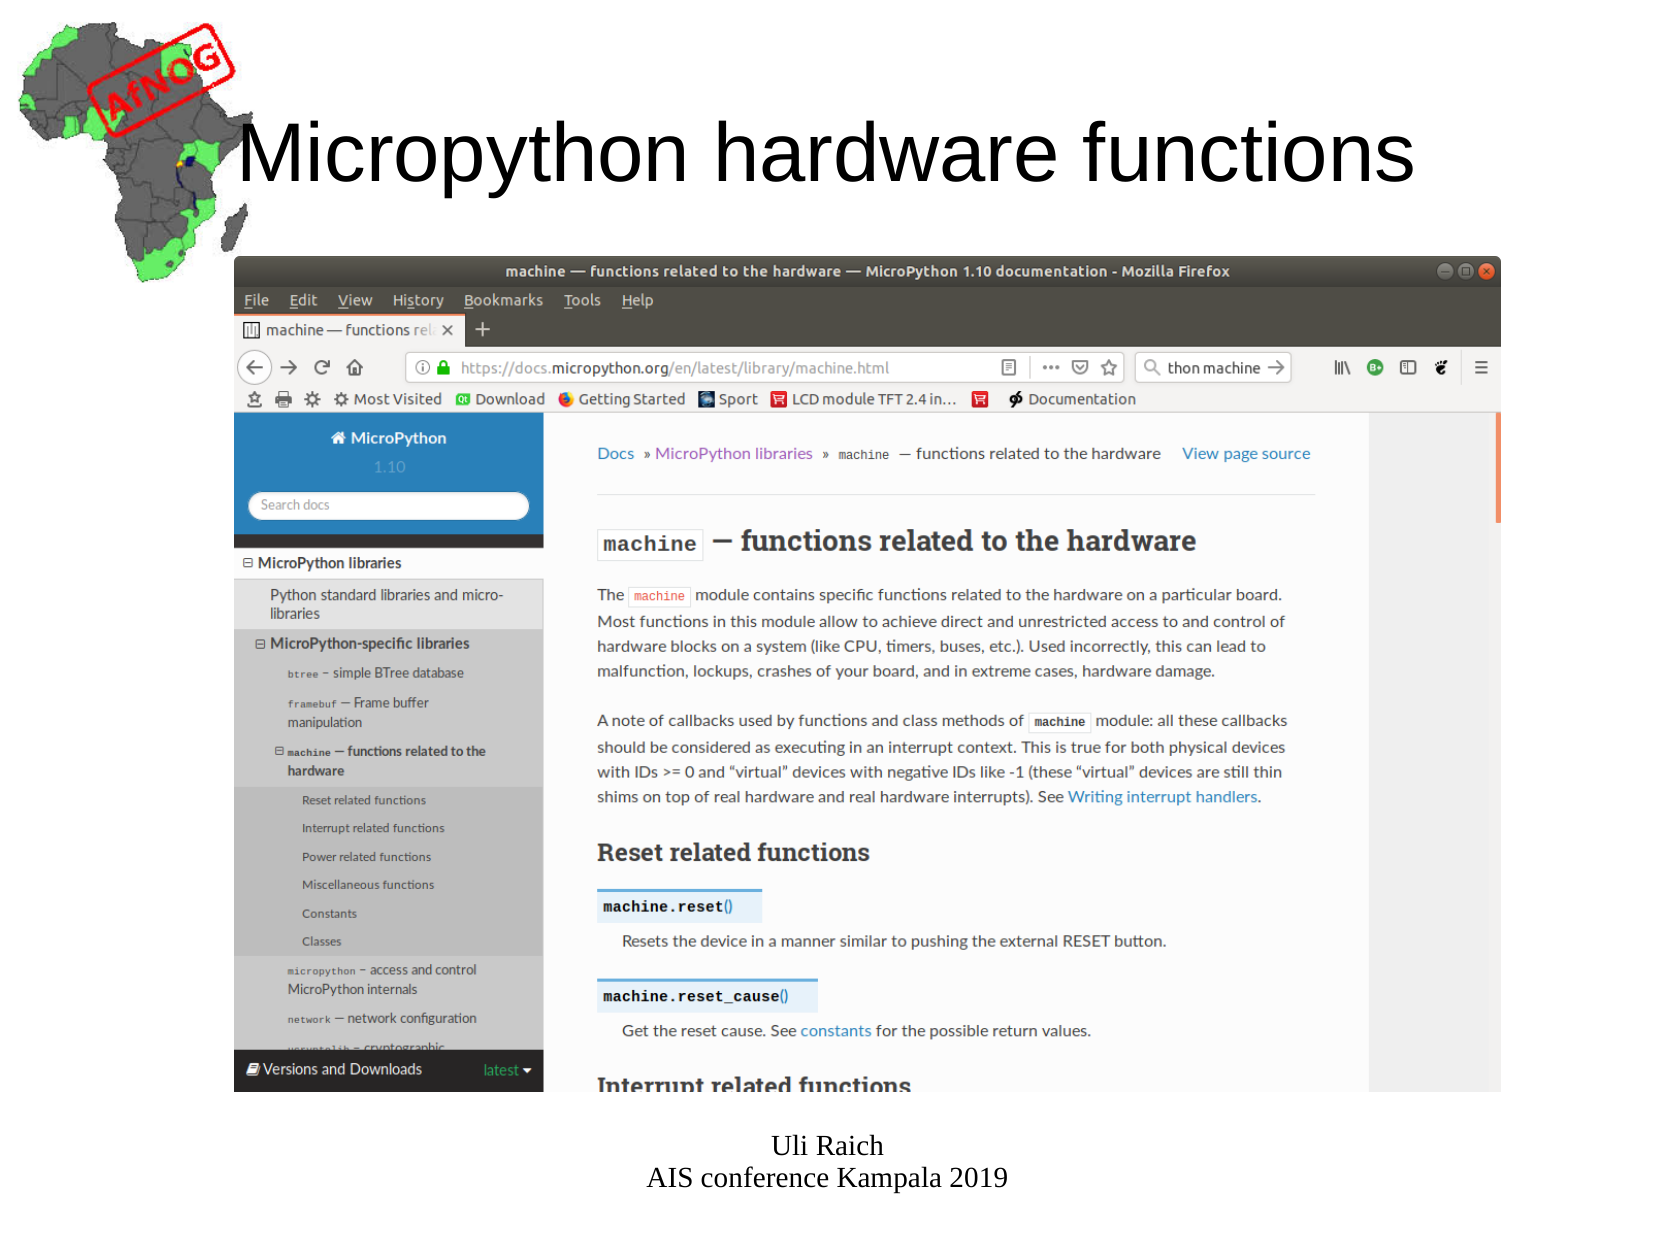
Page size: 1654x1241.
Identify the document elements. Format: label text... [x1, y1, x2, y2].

title Micropython hardware functions [82, 49, 1571, 257]
picture [9, 0, 1501, 1092]
